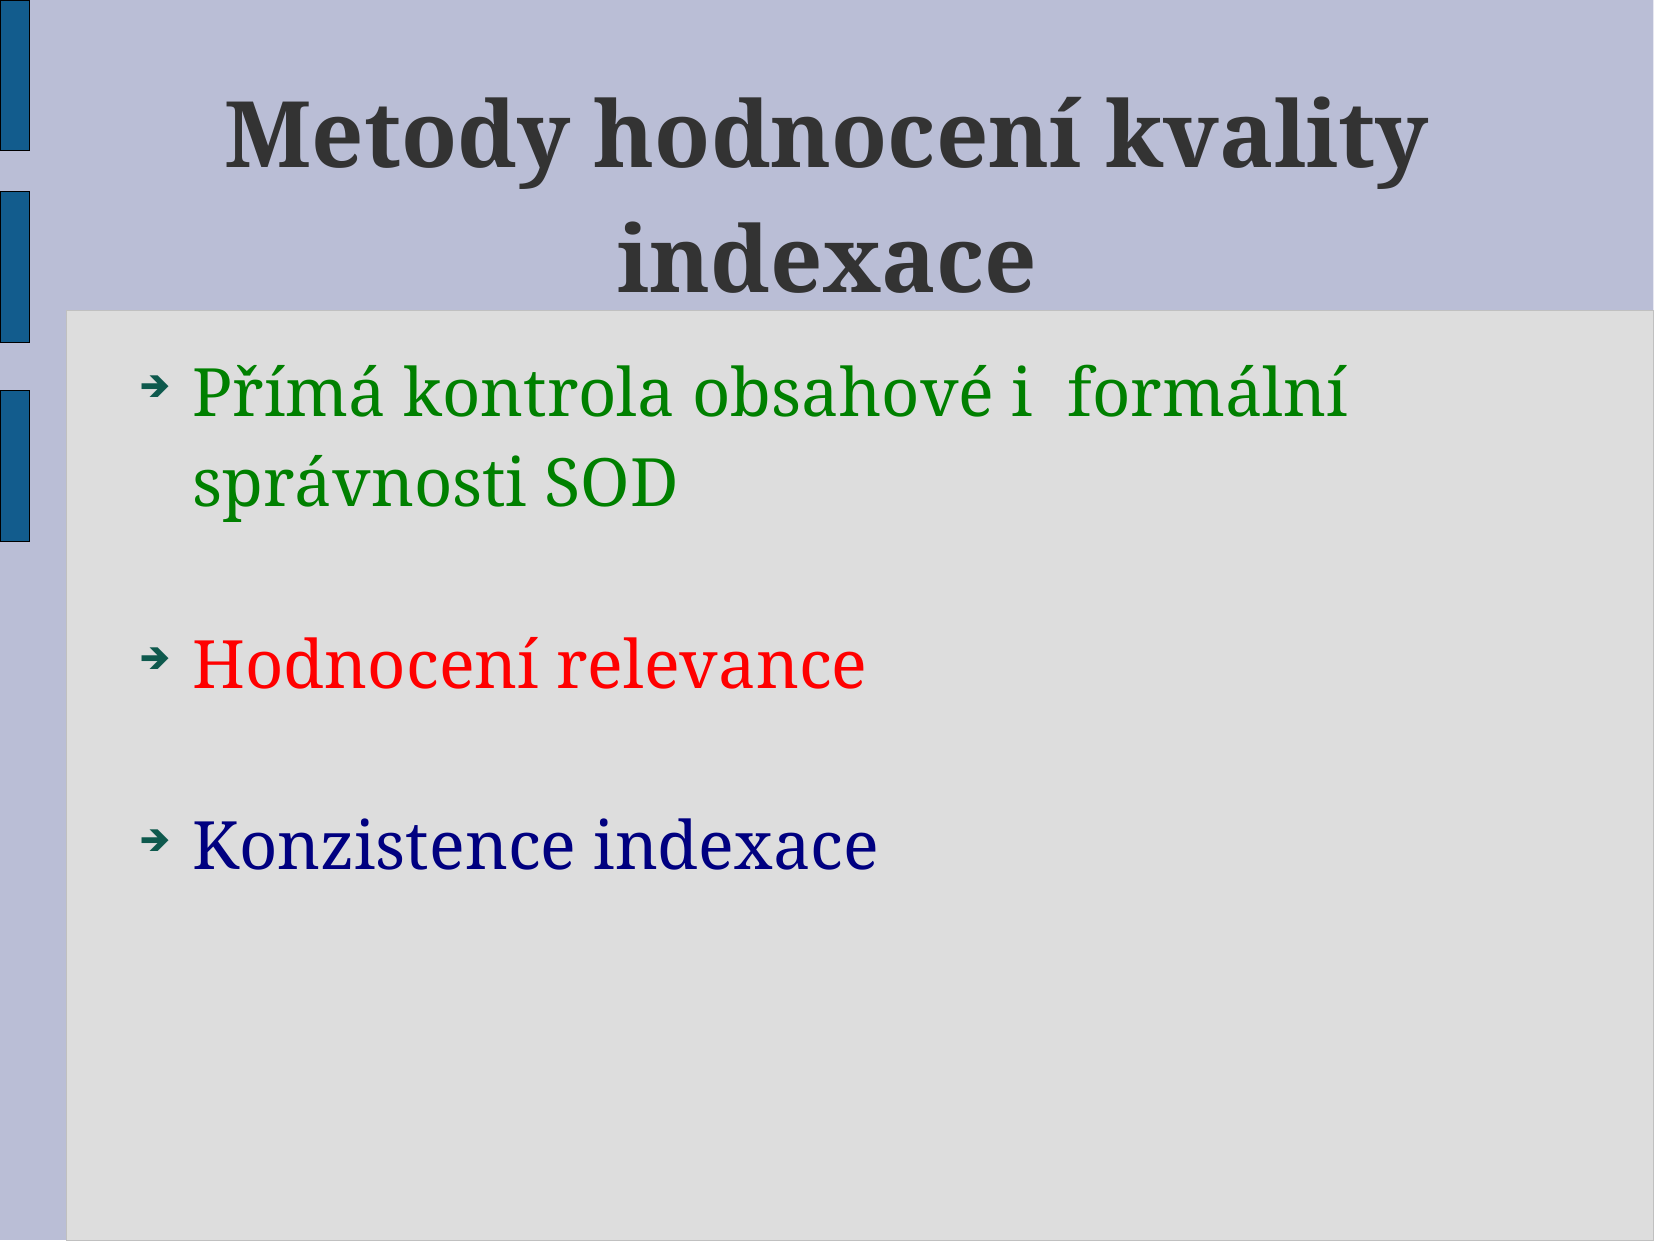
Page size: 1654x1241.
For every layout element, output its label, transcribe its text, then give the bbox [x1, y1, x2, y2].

title Metody hodnocení kvality indexace [121, 90, 1534, 299]
list Přímá kontrola obsahové i formální správnosti SOD Hodnocení relevance Konzistence indexace [121, 344, 1534, 1112]
